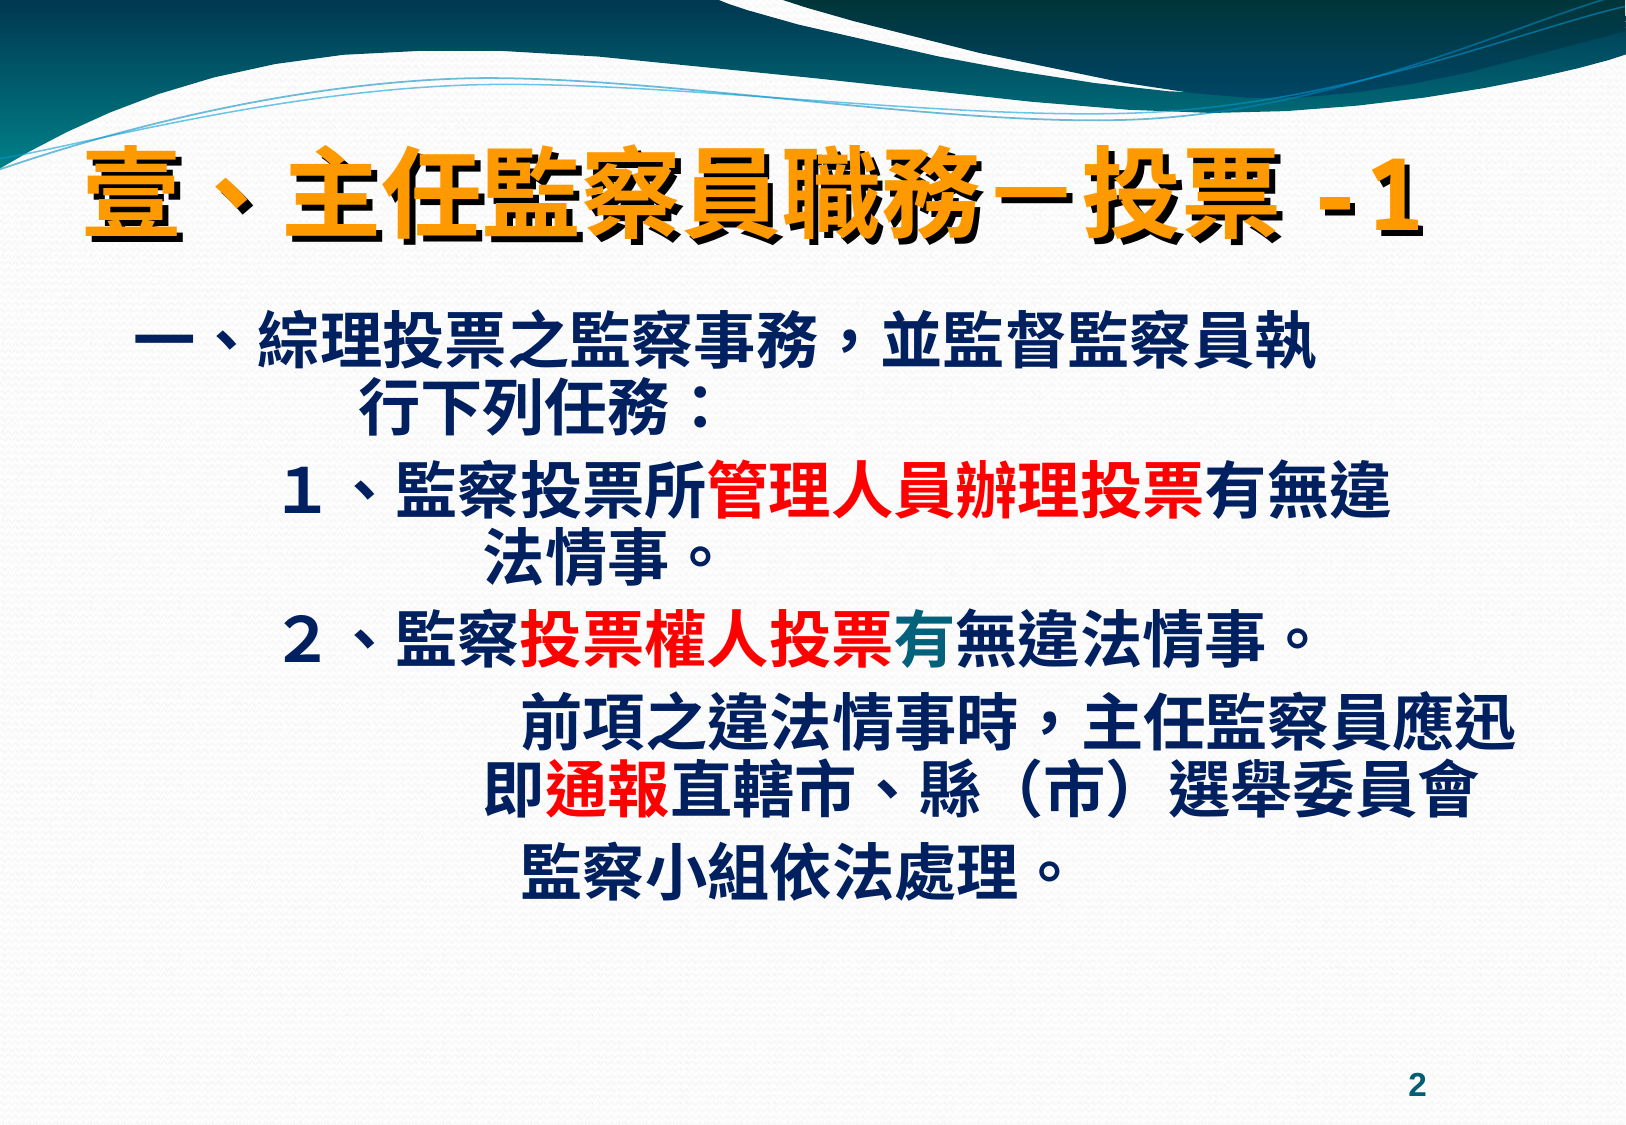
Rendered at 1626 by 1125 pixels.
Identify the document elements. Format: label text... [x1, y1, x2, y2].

list 一、綜理投票之監察事務，並監督監察員執 行下列任務： １、監察投票所管理人員辦理投票有無違 法情事。 ２、監察投票權人投票有無違法情事。 前項之違法情事時，主任監察員應迅 即通報直轄市、縣（市）選舉委員會 監察小組依法處理。 [81, 302, 1563, 1103]
title 壹、主任監察員職務－投票-1 [81, 106, 1544, 251]
text_box [1408, 1042, 1544, 1103]
